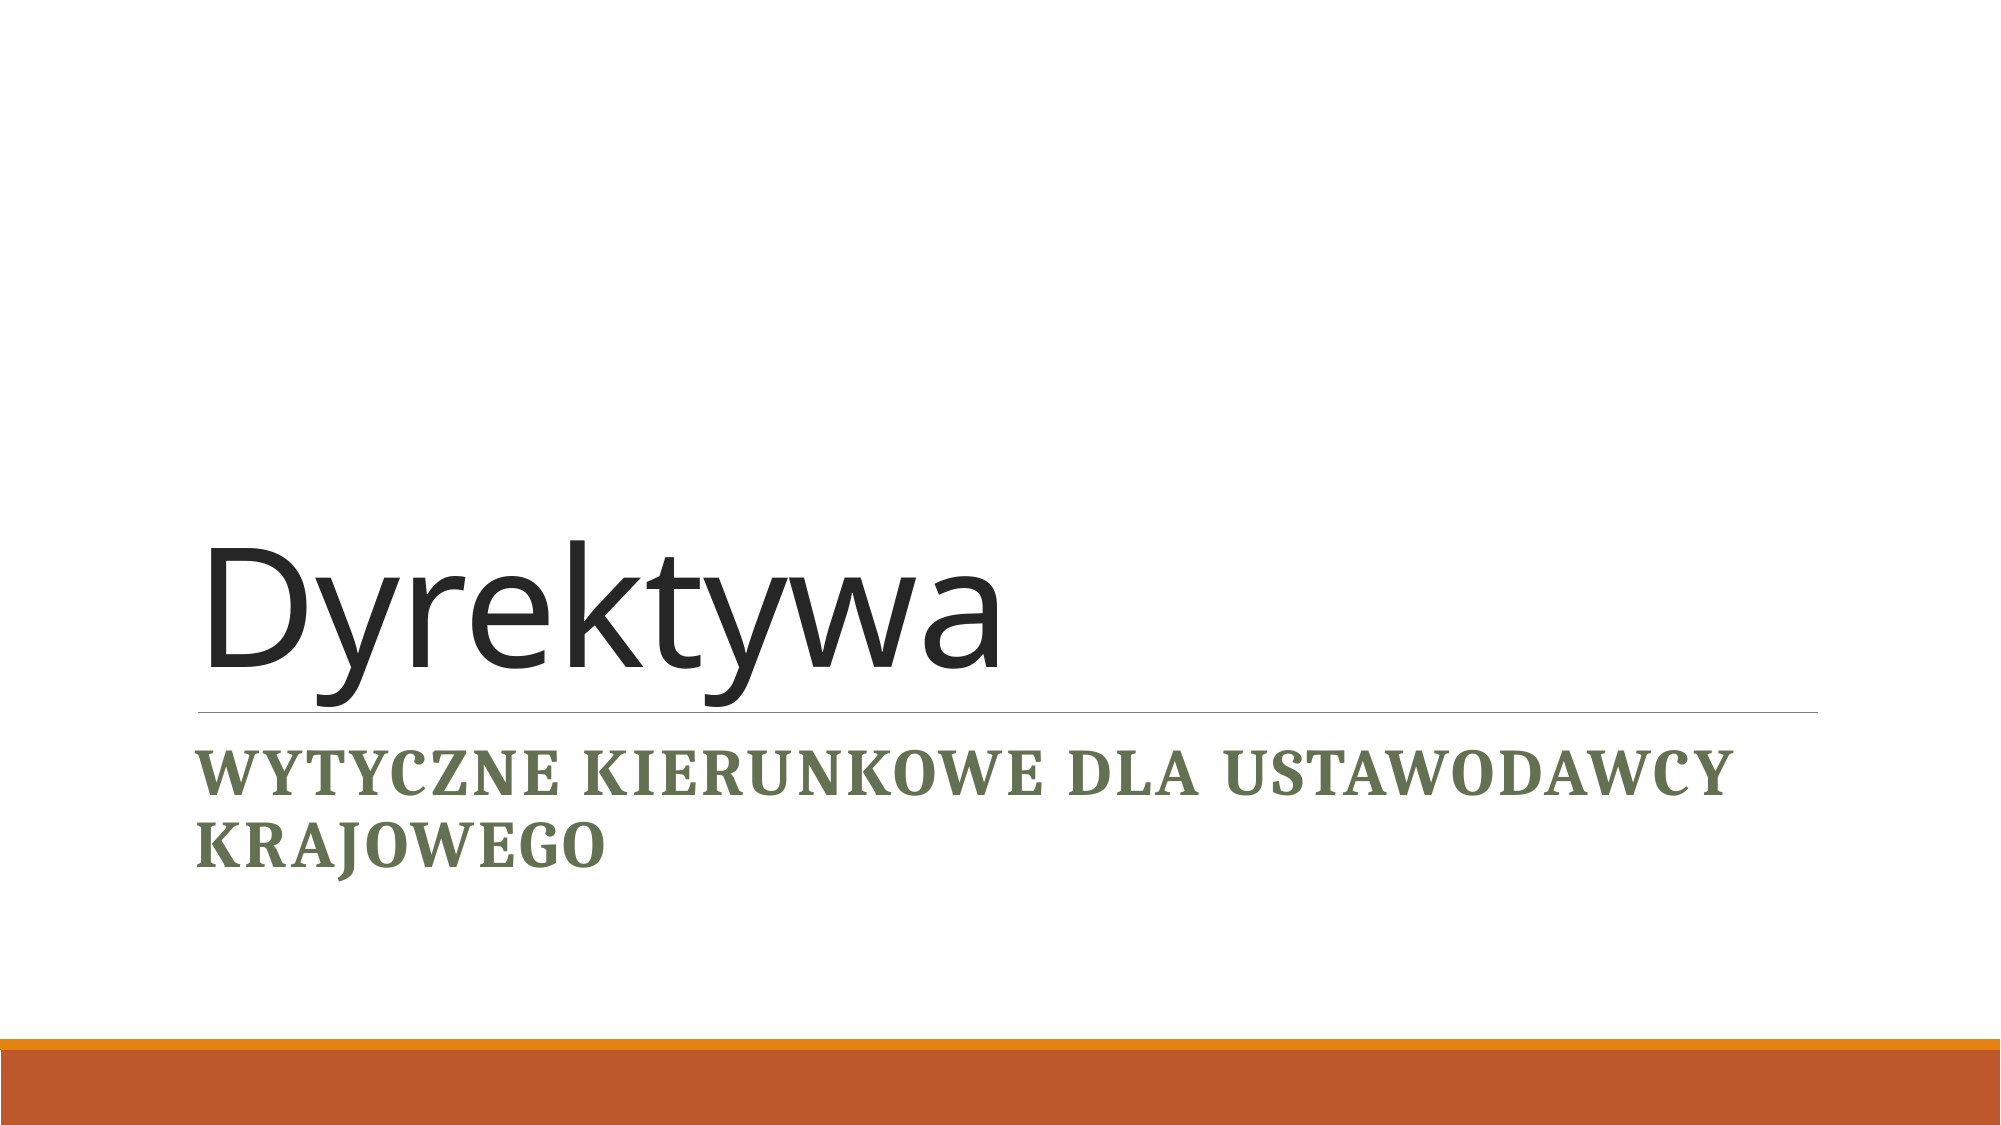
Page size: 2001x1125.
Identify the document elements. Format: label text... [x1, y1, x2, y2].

title Dyrektywa [180, 124, 1831, 710]
list Wytyczne kierunkowe dla ustawodawcy krajowego [180, 730, 1831, 919]
